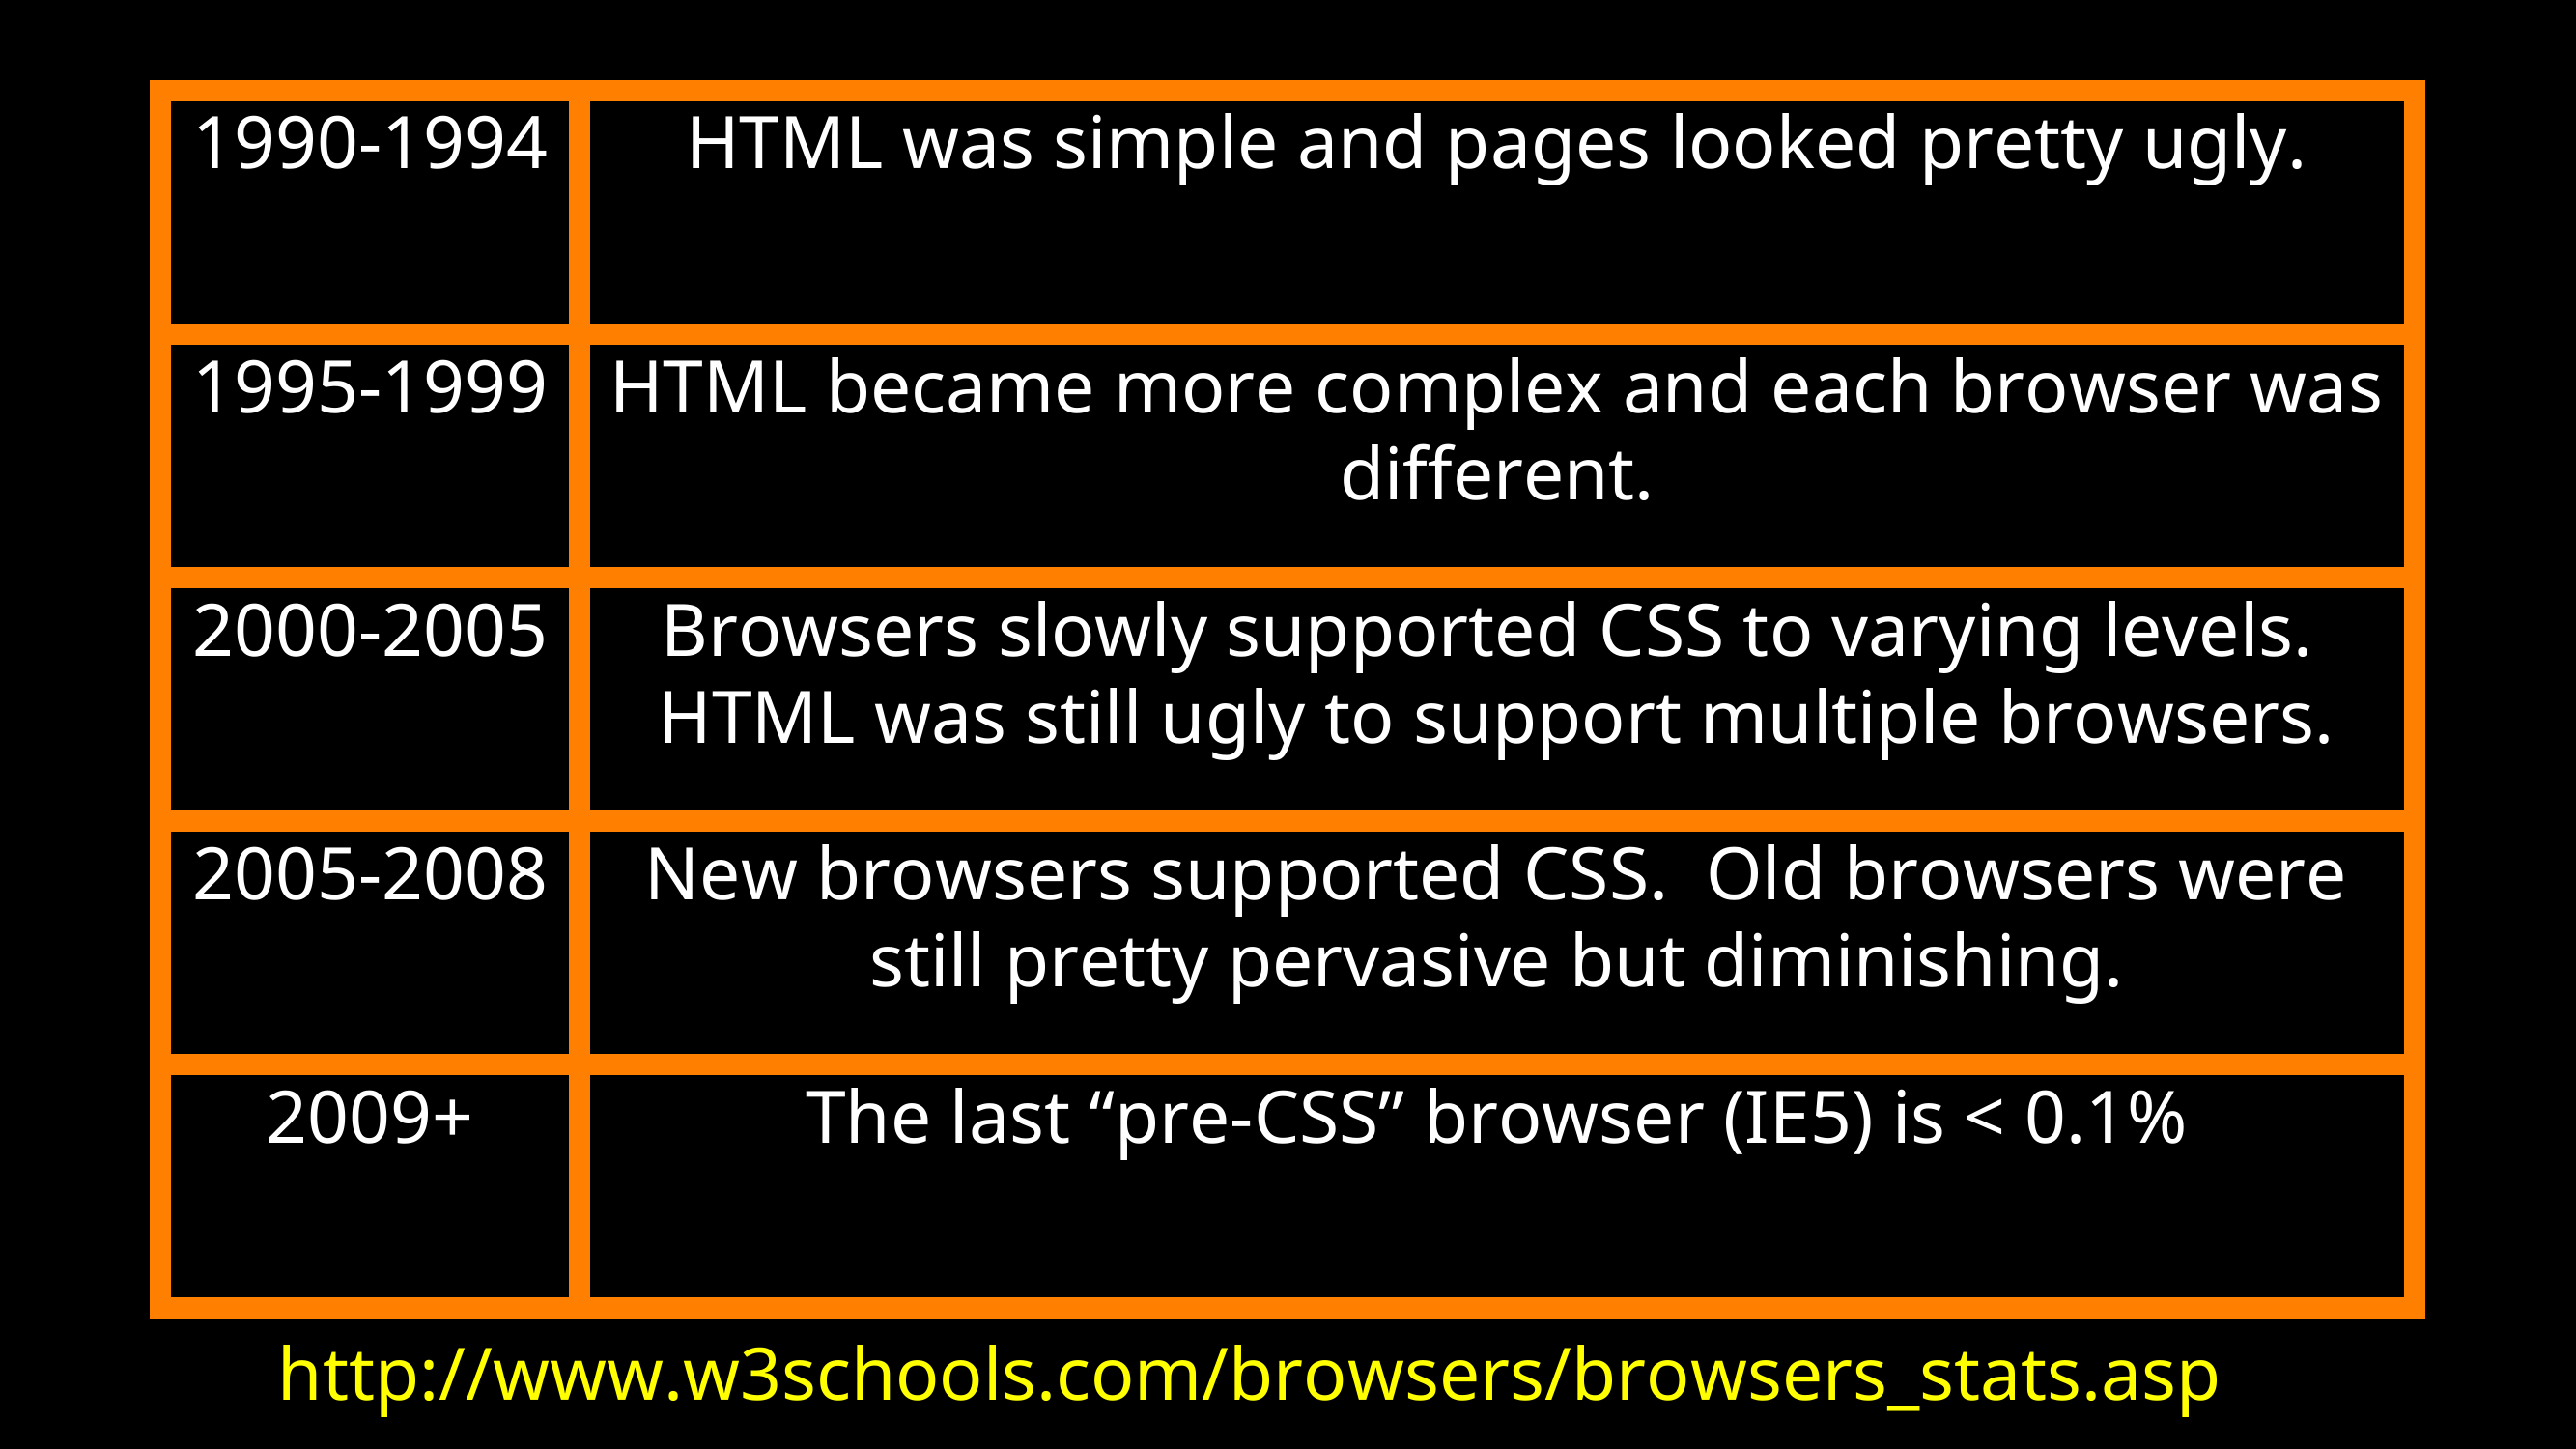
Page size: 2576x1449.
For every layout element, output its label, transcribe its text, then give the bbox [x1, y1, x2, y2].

table_cell 2005-2008 [171, 832, 569, 1054]
table_cell 1995-1999 [171, 345, 569, 567]
table_header 1990-1994 [171, 101, 569, 324]
text_box http://www.w3schools.com/browsers/browsers_stats.asp [277, 1327, 2223, 1415]
table_header HTML was simple and pages looked pretty ugly. [590, 101, 2404, 324]
table_cell Browsers slowly supported CSS to varying levels. HTML was still ugly to support multiple browsers. [590, 588, 2404, 810]
table_cell 2009+ [171, 1075, 569, 1297]
table_cell The last “pre-CSS” browser (IE5) is < 0.1% [590, 1075, 2404, 1297]
table_cell New browsers supported CSS. Old browsers were still pretty pervasive but diminishing. [590, 832, 2404, 1054]
table_cell HTML became more complex and each browser was different. [590, 345, 2404, 567]
table_cell 2000-2005 [171, 588, 569, 810]
